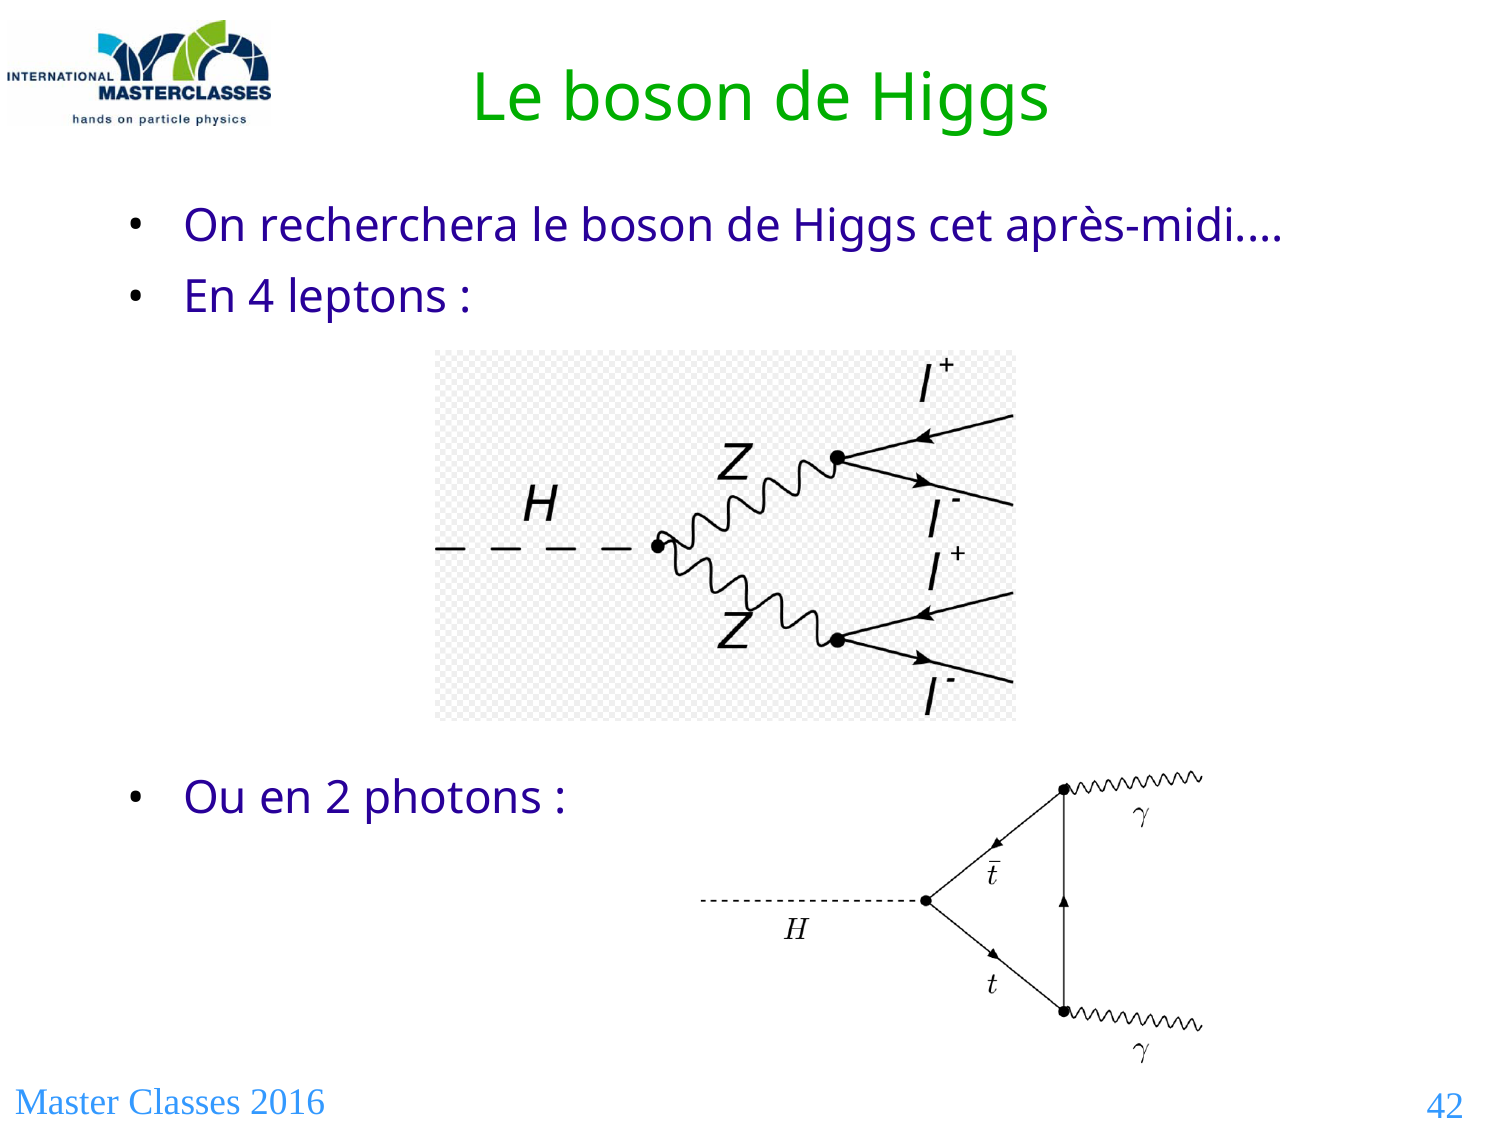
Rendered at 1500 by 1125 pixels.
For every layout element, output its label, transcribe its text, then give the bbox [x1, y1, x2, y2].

list On recherchera le boson de Higgs cet après-midi.... En 4 leptons : Ou en 2 photons : [112, 187, 1388, 978]
title Le boson de Higgs [259, 0, 1263, 187]
picture [700, 735, 1229, 1075]
picture [435, 350, 1016, 721]
picture [2, 10, 259, 130]
